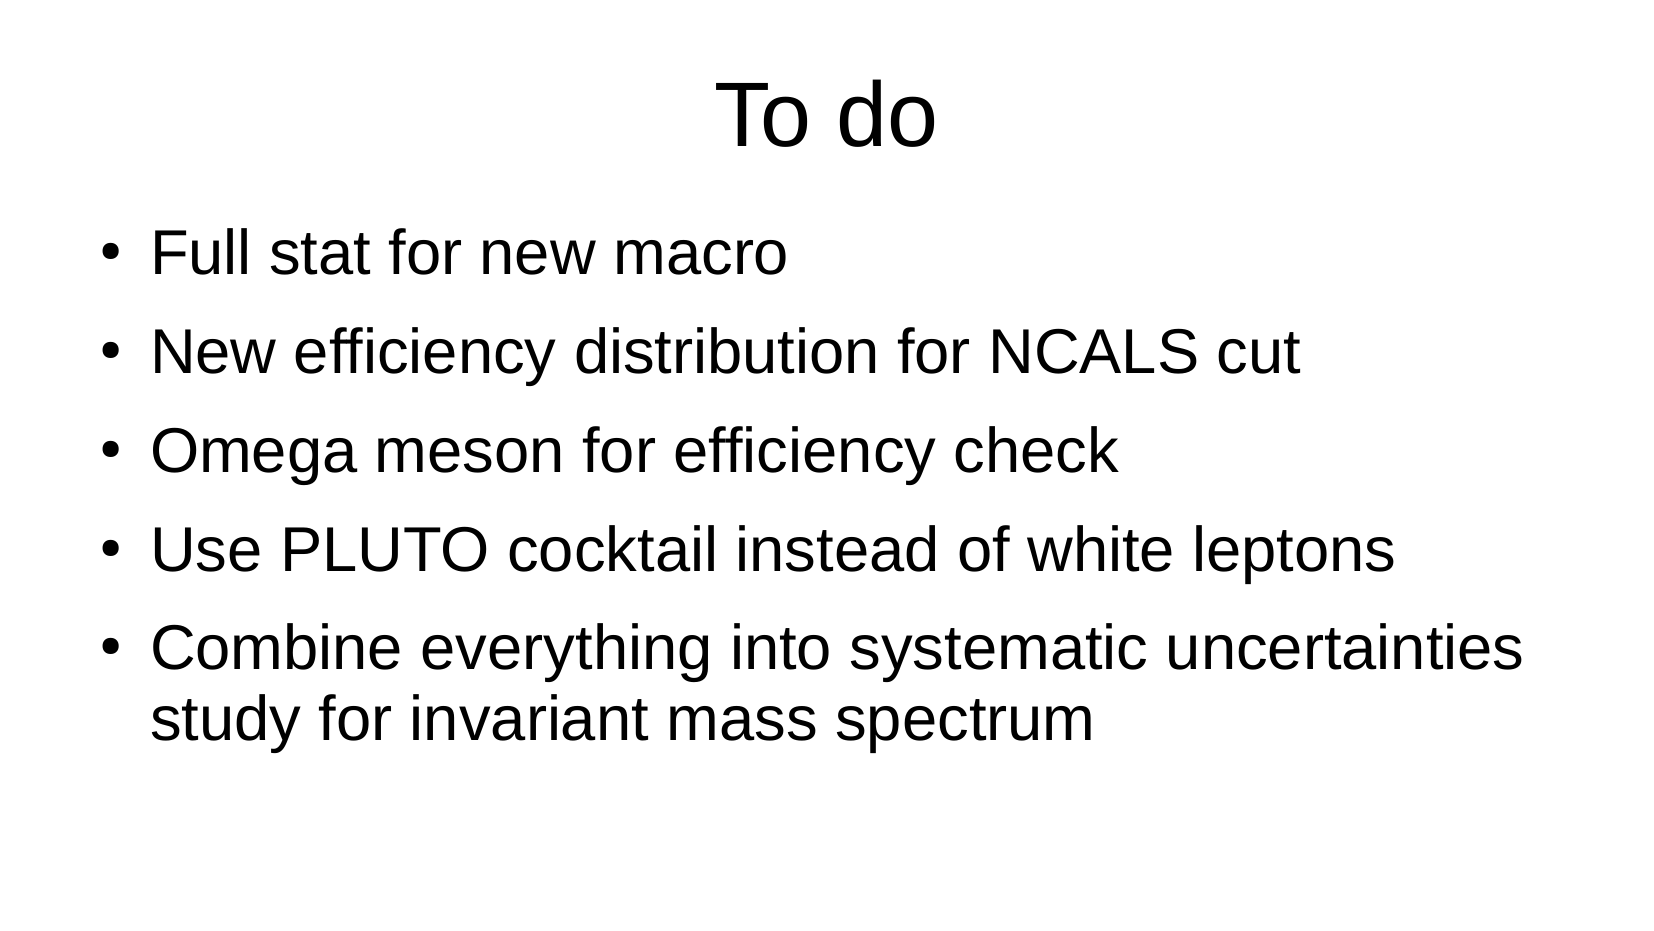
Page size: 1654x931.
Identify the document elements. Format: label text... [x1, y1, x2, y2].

list Full stat for new macro New efficiency distribution for NCALS cut Omega meson for efficiency check Use PLUTO cocktail instead of white leptons Combine everything into systematic uncertainties study for invariant mass spectrum [82, 217, 1571, 758]
title To do [82, 37, 1571, 193]
